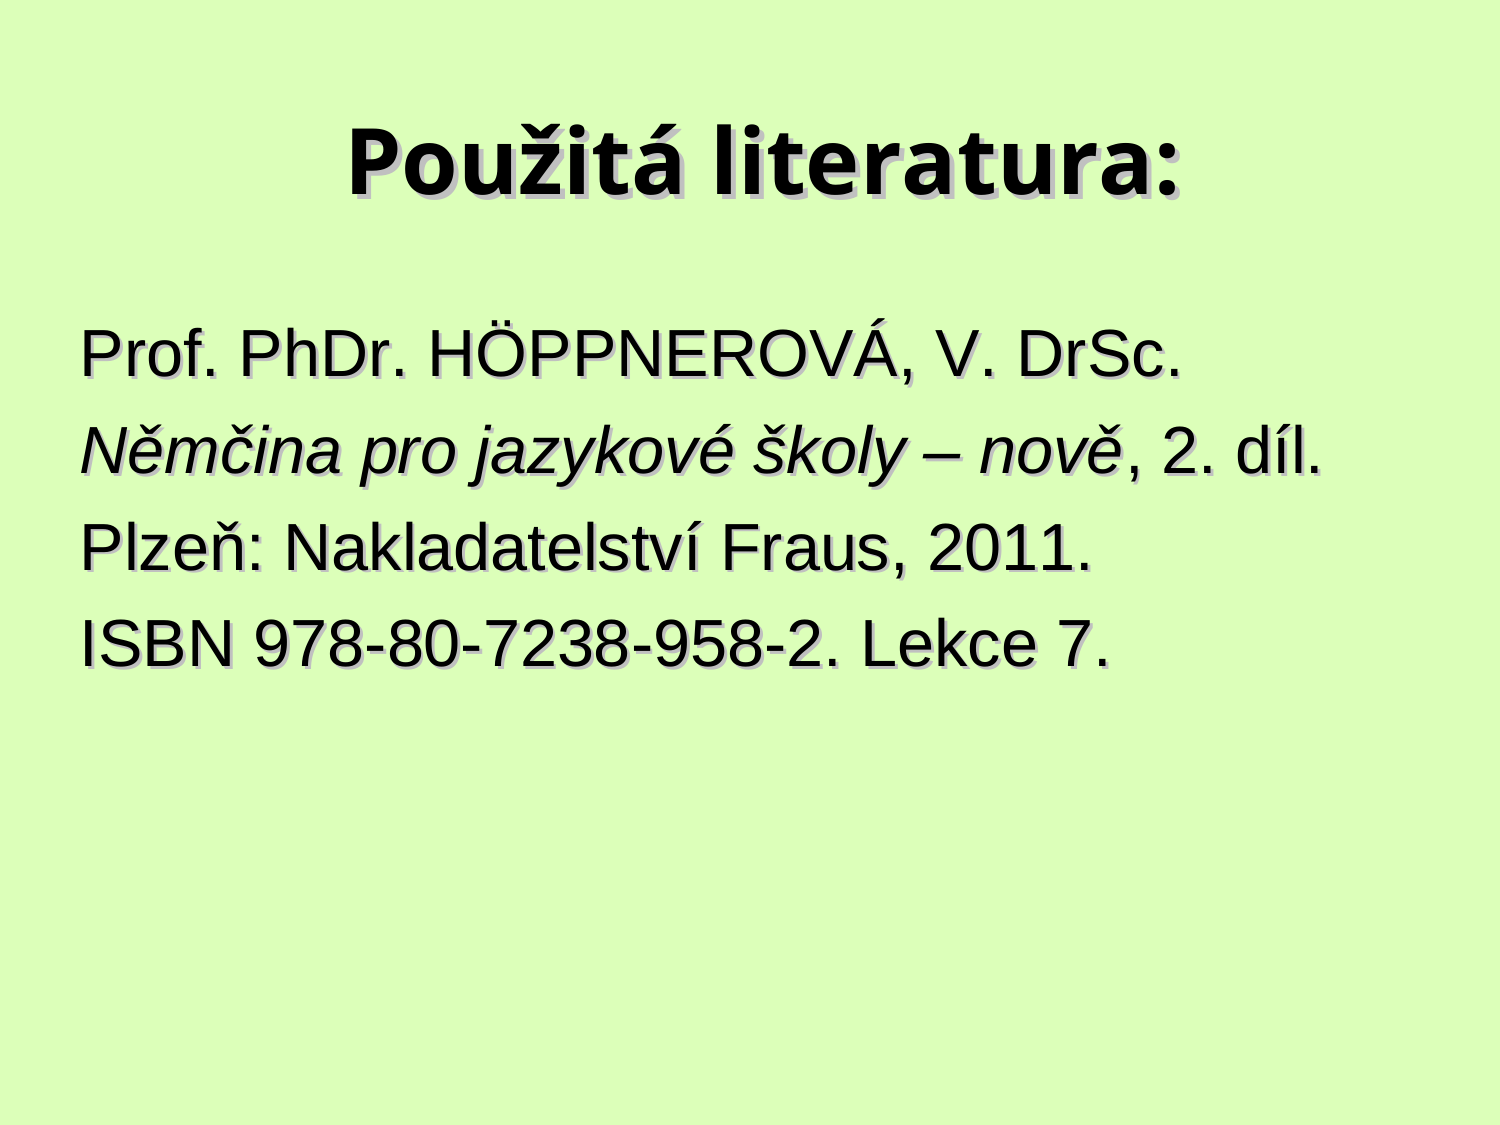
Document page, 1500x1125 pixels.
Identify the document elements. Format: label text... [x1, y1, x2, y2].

title Použitá literatura: [75, 40, 1451, 276]
list Prof. PhDr. HÖPPNEROVÁ, V. DrSc. Němčina pro jazykové školy – nově, 2. díl. Plzeň: Nakladatelství Fraus, 2011. ISBN 978-80-7238-958-2. Lekce 7. [64, 302, 1379, 991]
